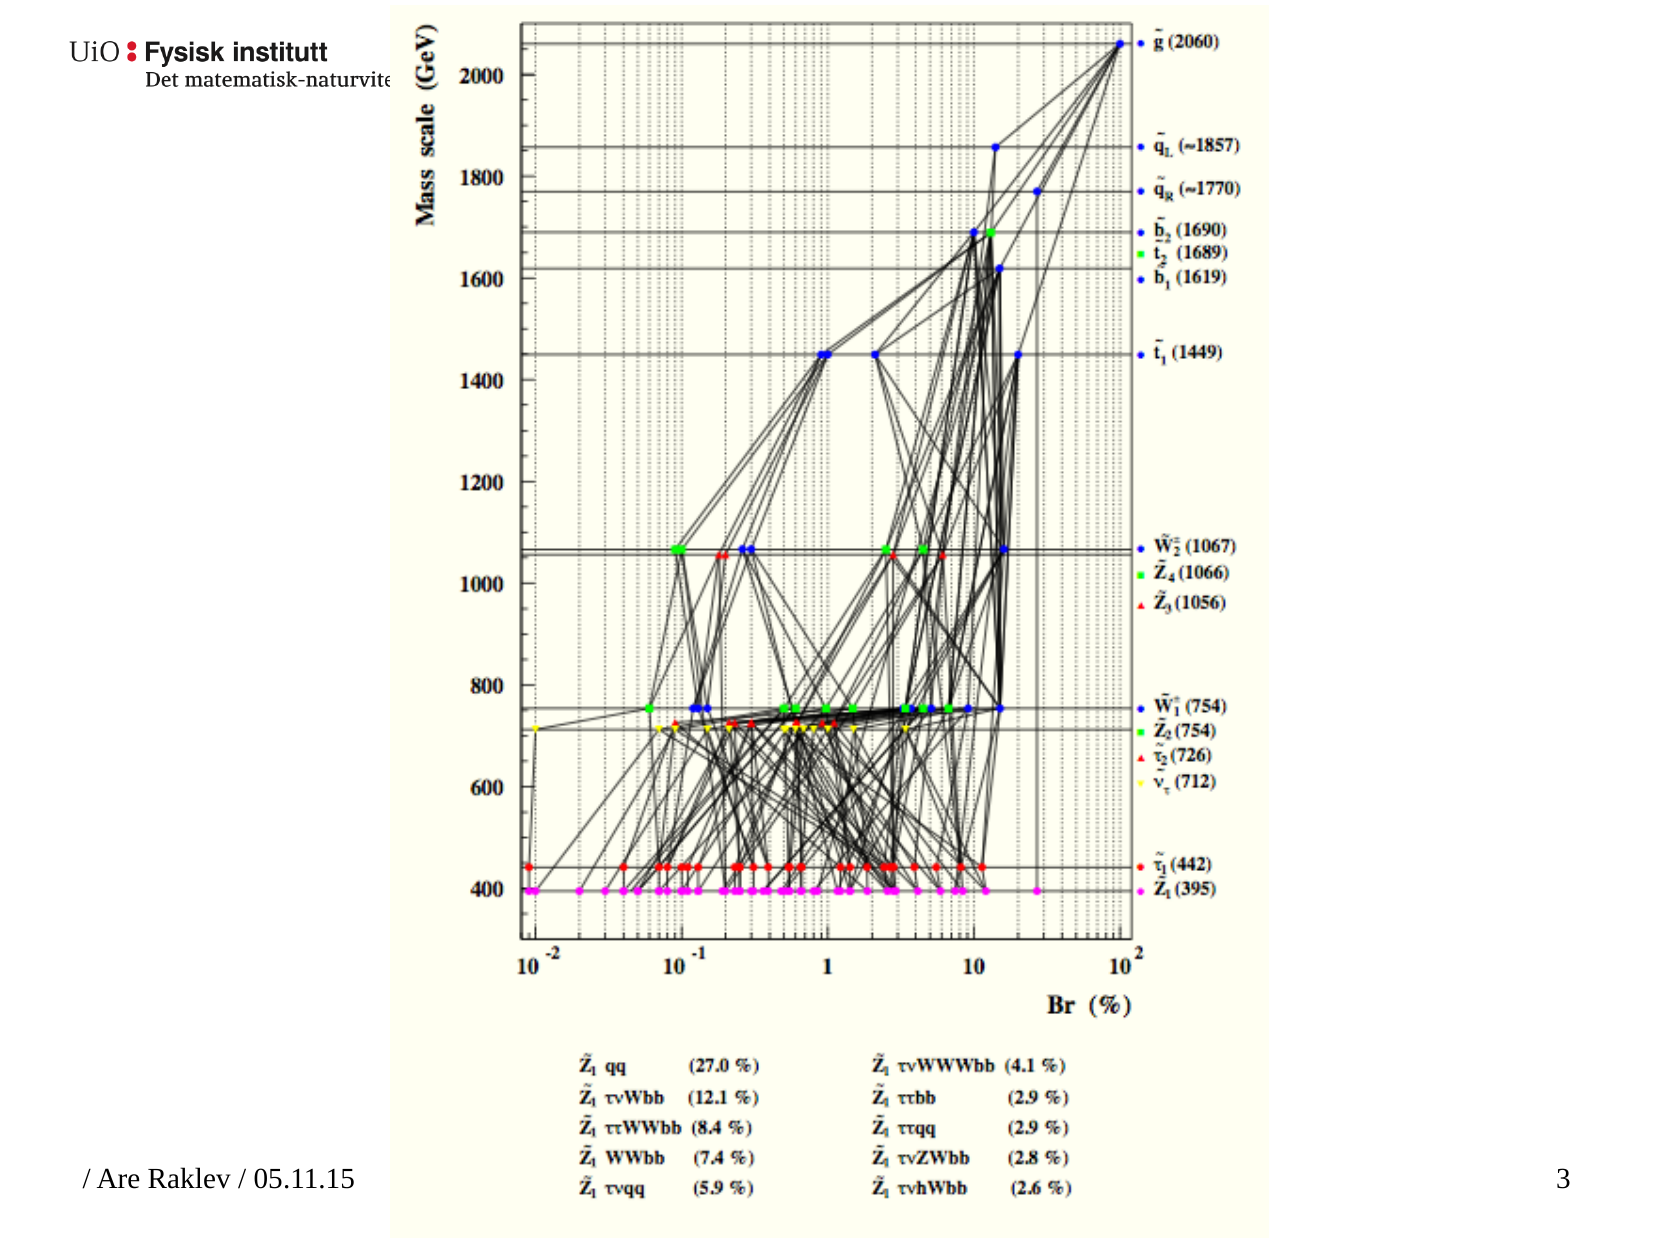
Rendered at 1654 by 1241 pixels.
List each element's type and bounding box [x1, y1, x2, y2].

picture [68, 5, 1269, 1238]
